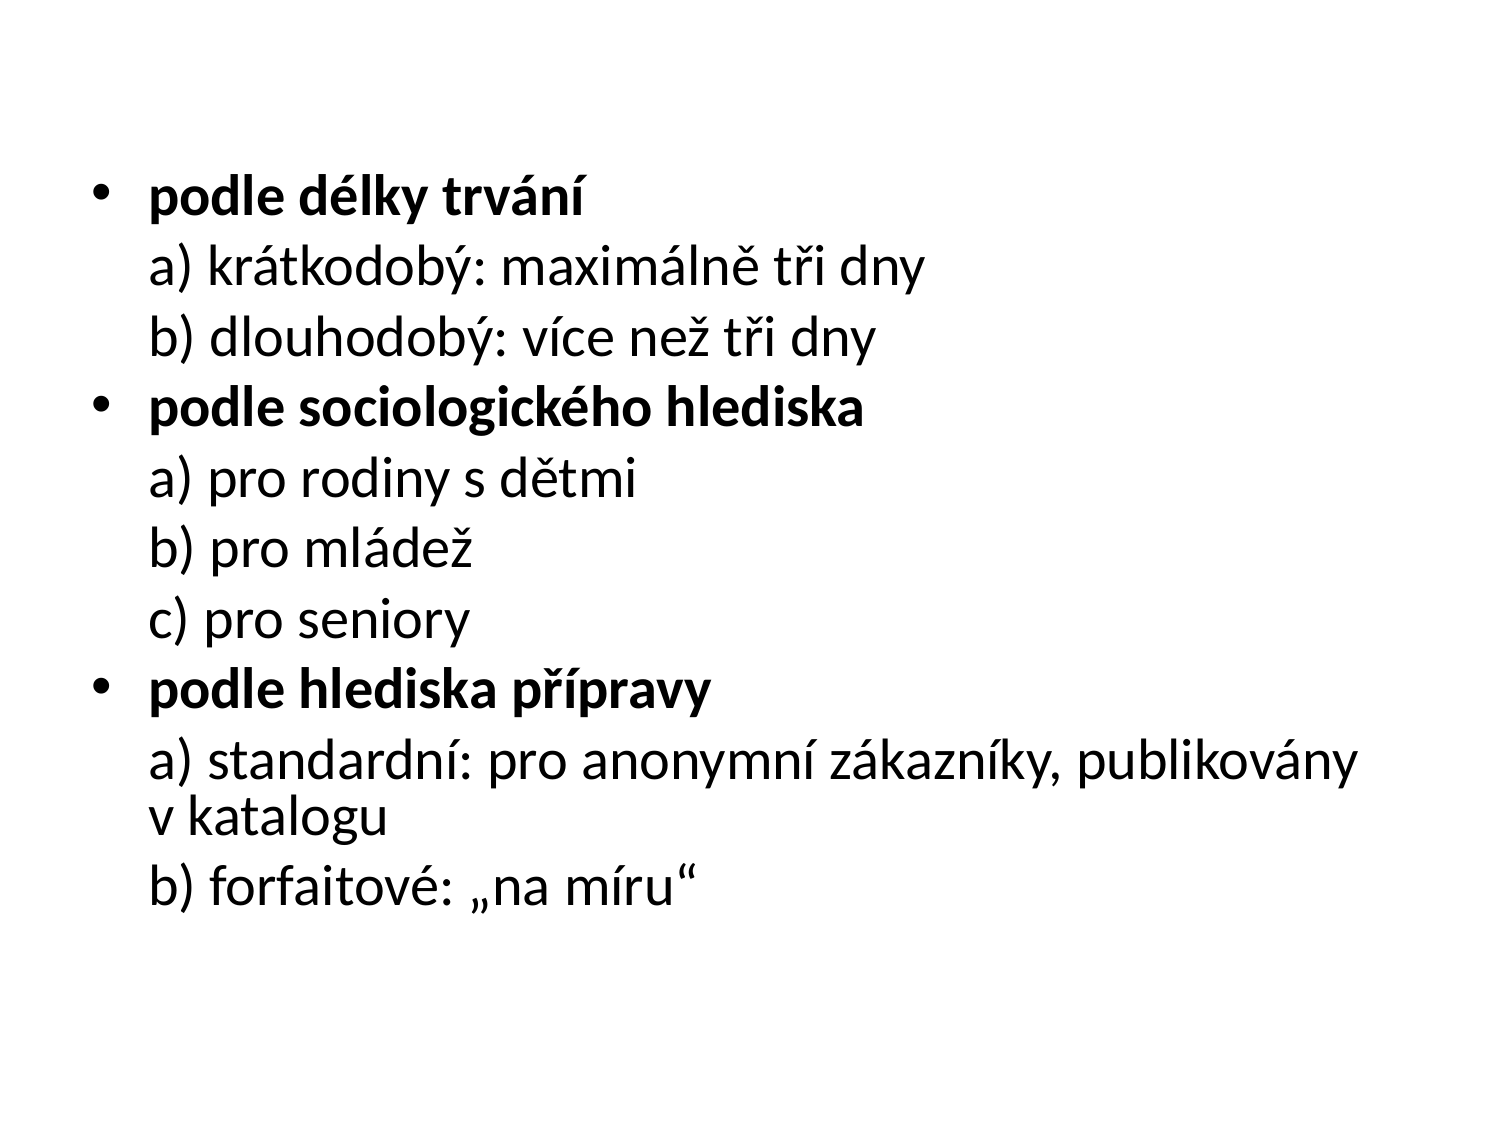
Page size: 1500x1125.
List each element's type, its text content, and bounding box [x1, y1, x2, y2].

list podle délky trvání a) krátkodobý: maximálně tři dny b) dlouhodobý: více než tři dny podle sociologického hlediska a) pro rodiny s dětmi b) pro mládež c) pro seniory podle hlediska přípravy a) standardní: pro anonymní zákazníky, publikovány v katalogu b) forfaitové: „na míru“ [76, 113, 1427, 1125]
